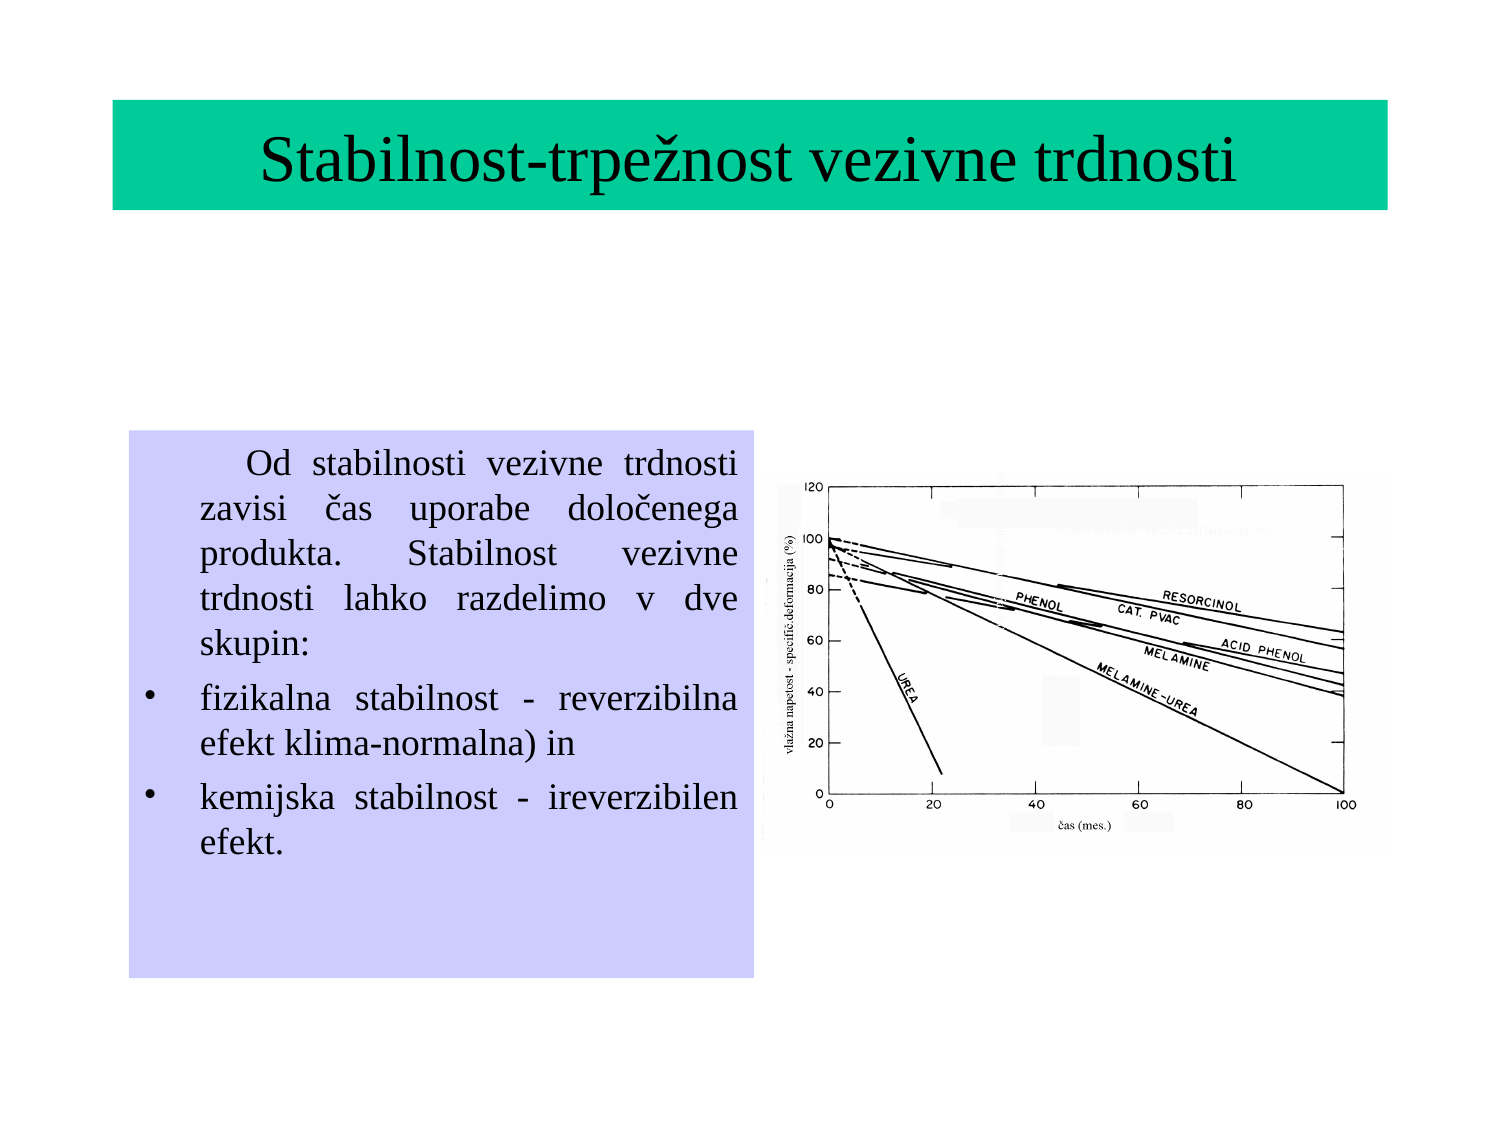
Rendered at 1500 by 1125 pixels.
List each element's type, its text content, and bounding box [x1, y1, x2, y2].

list Od stabilnosti vezivne trdnosti zavisi čas uporabe določenega produkta. Stabilnost vezivne trdnosti lahko razdelimo v dve skupin: fizikalna stabilnost - reverzibilna efekt klima-normalna) in kemijska stabilnost - ireverzibilen efekt. [128, 430, 754, 979]
picture [762, 473, 1388, 852]
title Stabilnost-trpežnost vezivne trdnosti [112, 99, 1388, 211]
